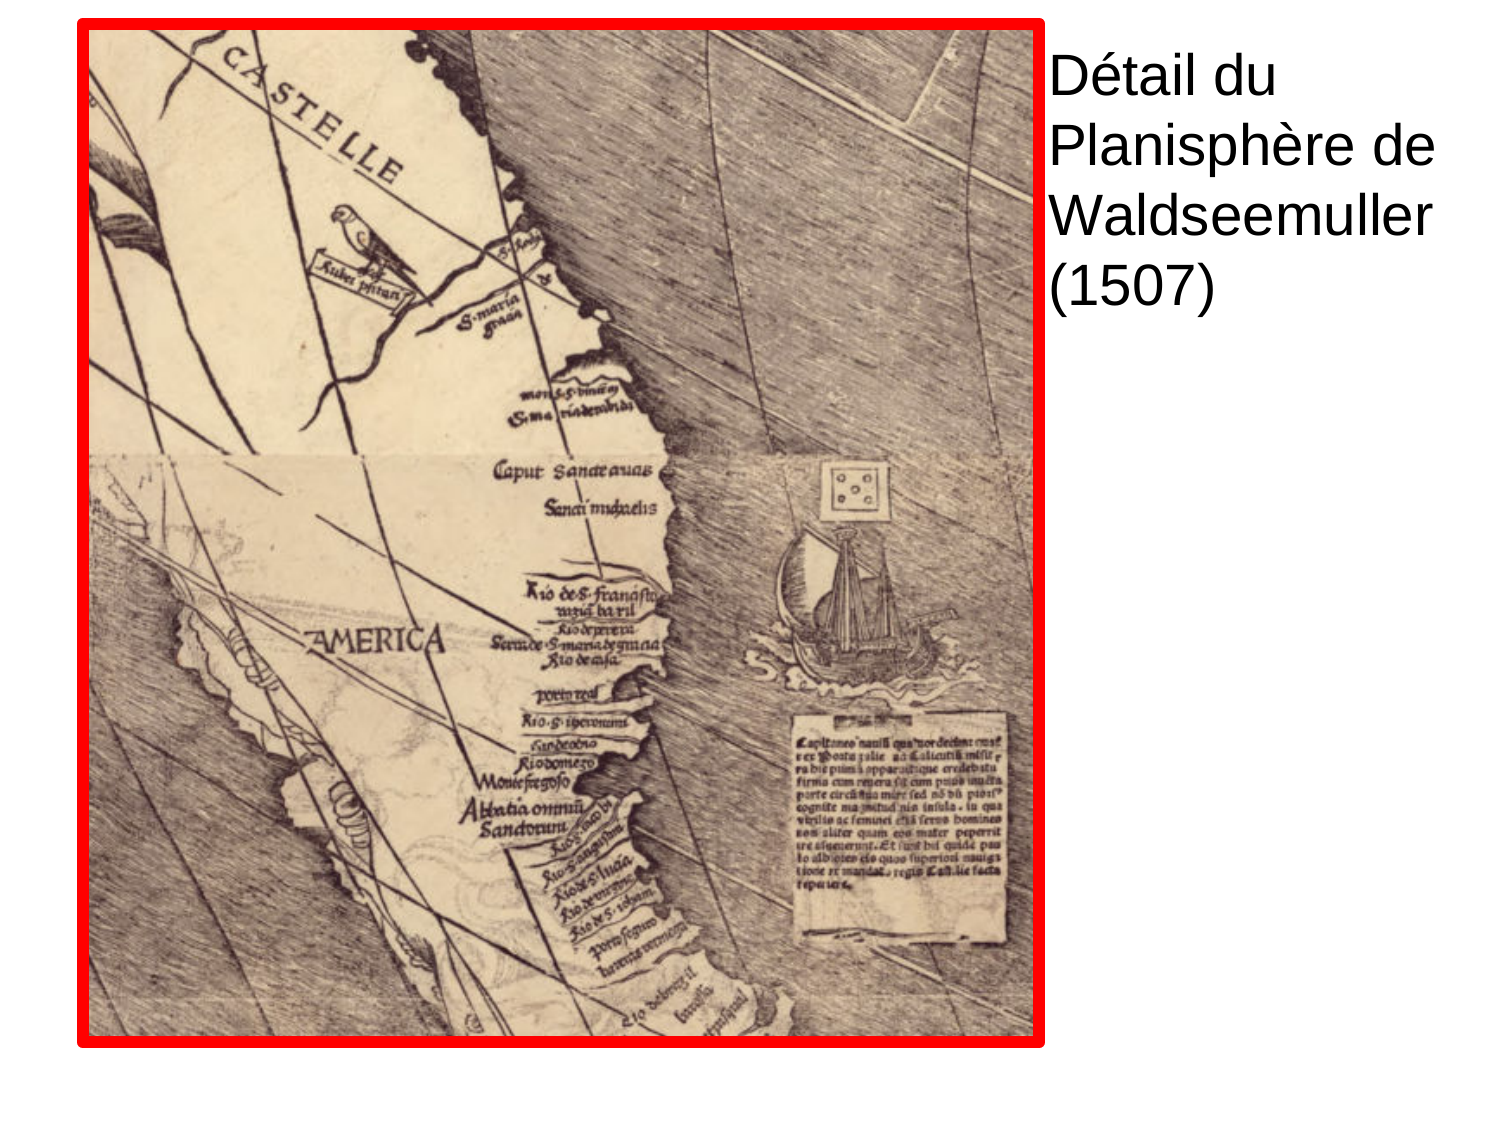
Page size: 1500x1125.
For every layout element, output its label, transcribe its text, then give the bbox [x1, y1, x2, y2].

text_box Détail du Planisphère de Waldseemuller (1507) [1033, 29, 1500, 370]
picture [88, 29, 1034, 1037]
